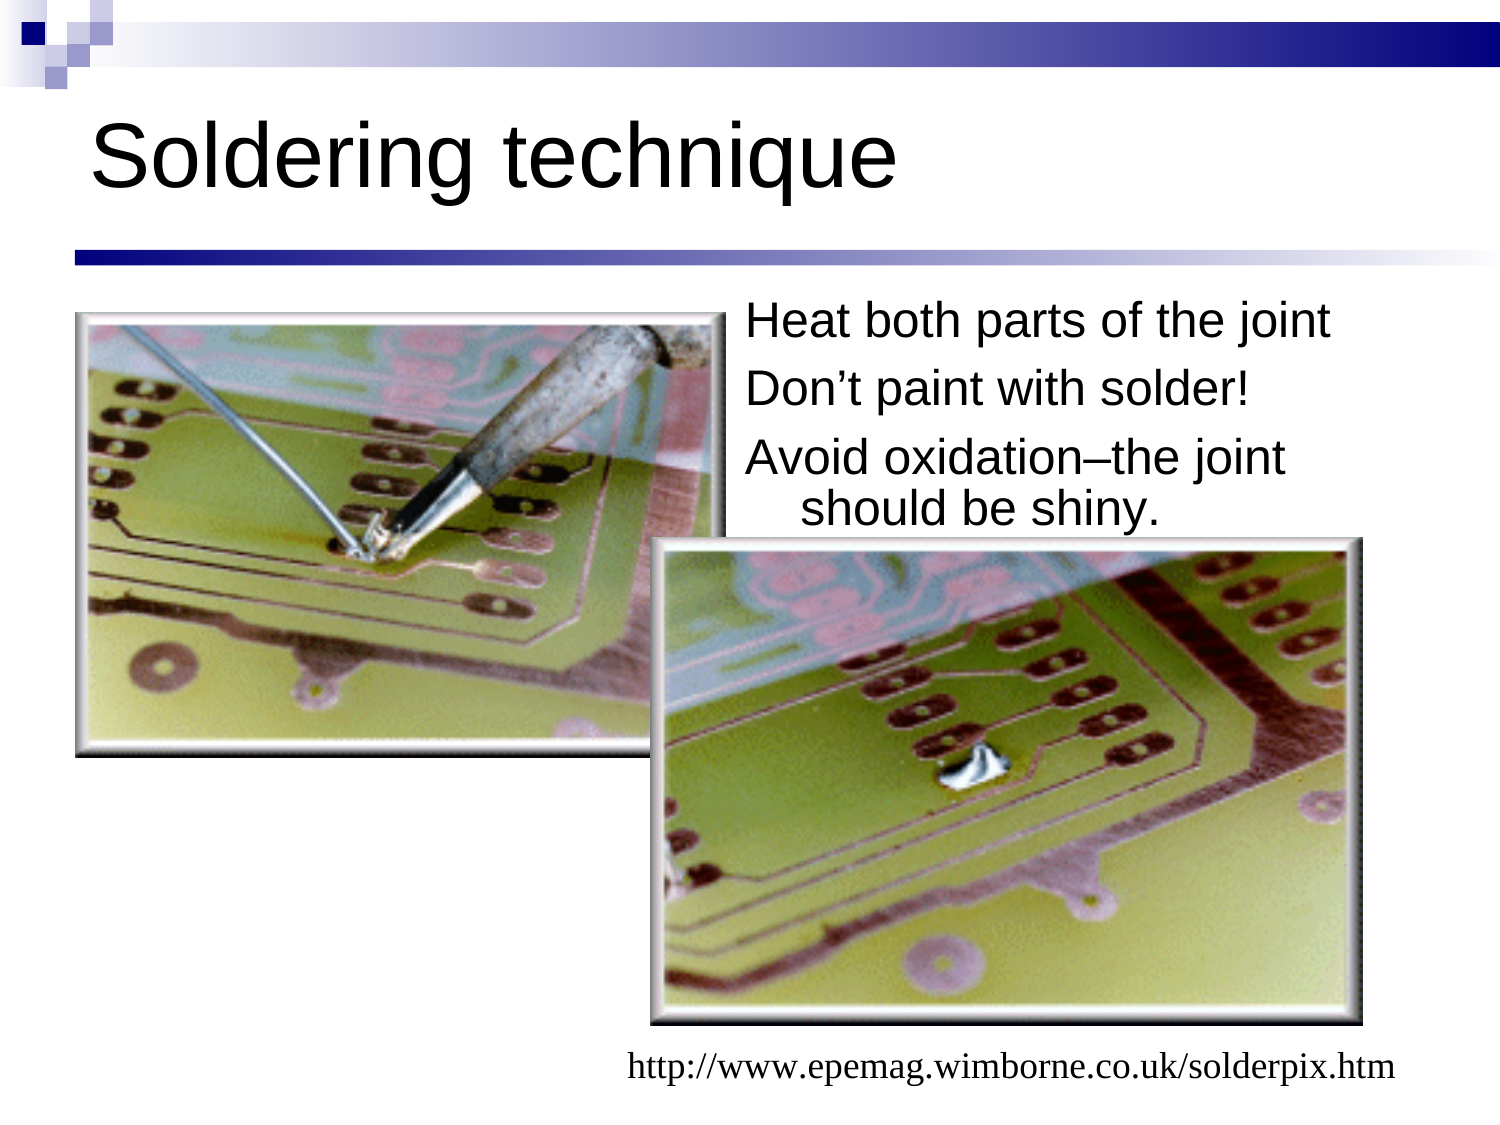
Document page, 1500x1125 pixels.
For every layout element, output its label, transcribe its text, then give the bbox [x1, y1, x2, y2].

title Soldering technique [74, 74, 1425, 237]
picture [75, 312, 1363, 1026]
list Heat both parts of the joint Don’t paint with solder! Avoid oxidation–the joint should be shiny. [730, 288, 1443, 889]
text_box http://www.epemag.wimborne.co.uk/solderpix.htm [612, 1037, 1412, 1095]
